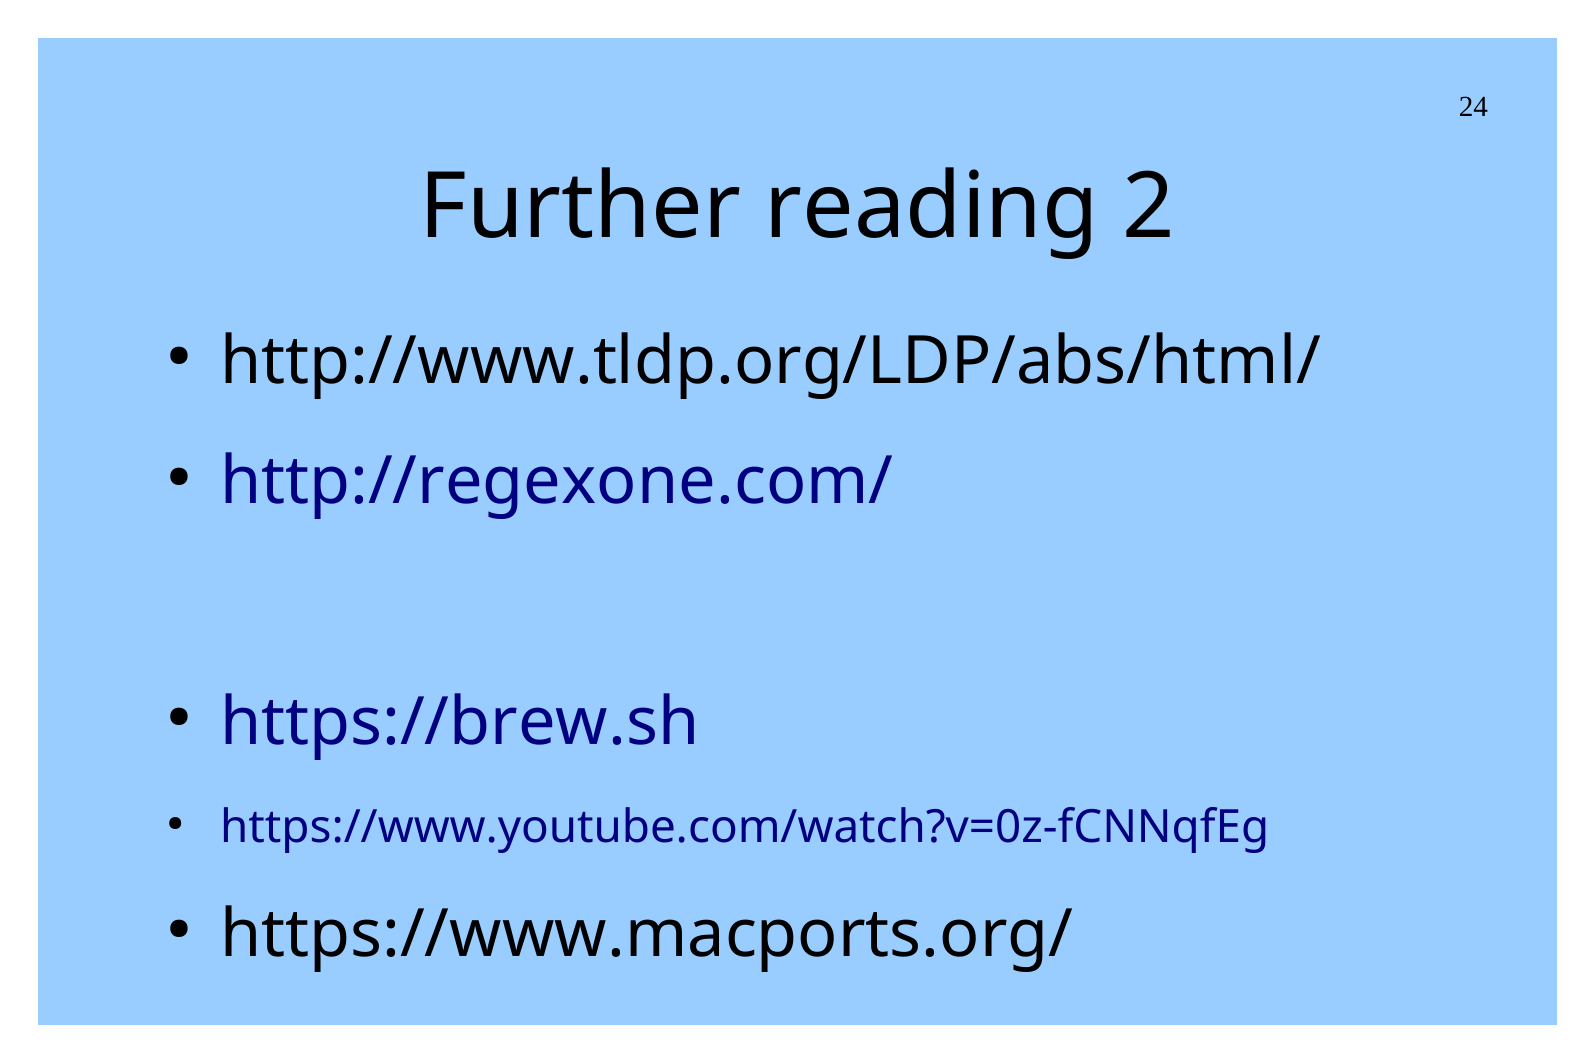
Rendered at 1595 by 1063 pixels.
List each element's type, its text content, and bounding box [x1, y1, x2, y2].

title Further reading 2 [149, 119, 1447, 285]
text_box [149, 312, 1447, 935]
list http://www.tldp.org/LDP/abs/html/ http://regexone.com/ https://brew.sh https://www.youtube.com/watch?v=0z-fCNNqfEg https://www.macports.org/ [149, 935, 1447, 1010]
